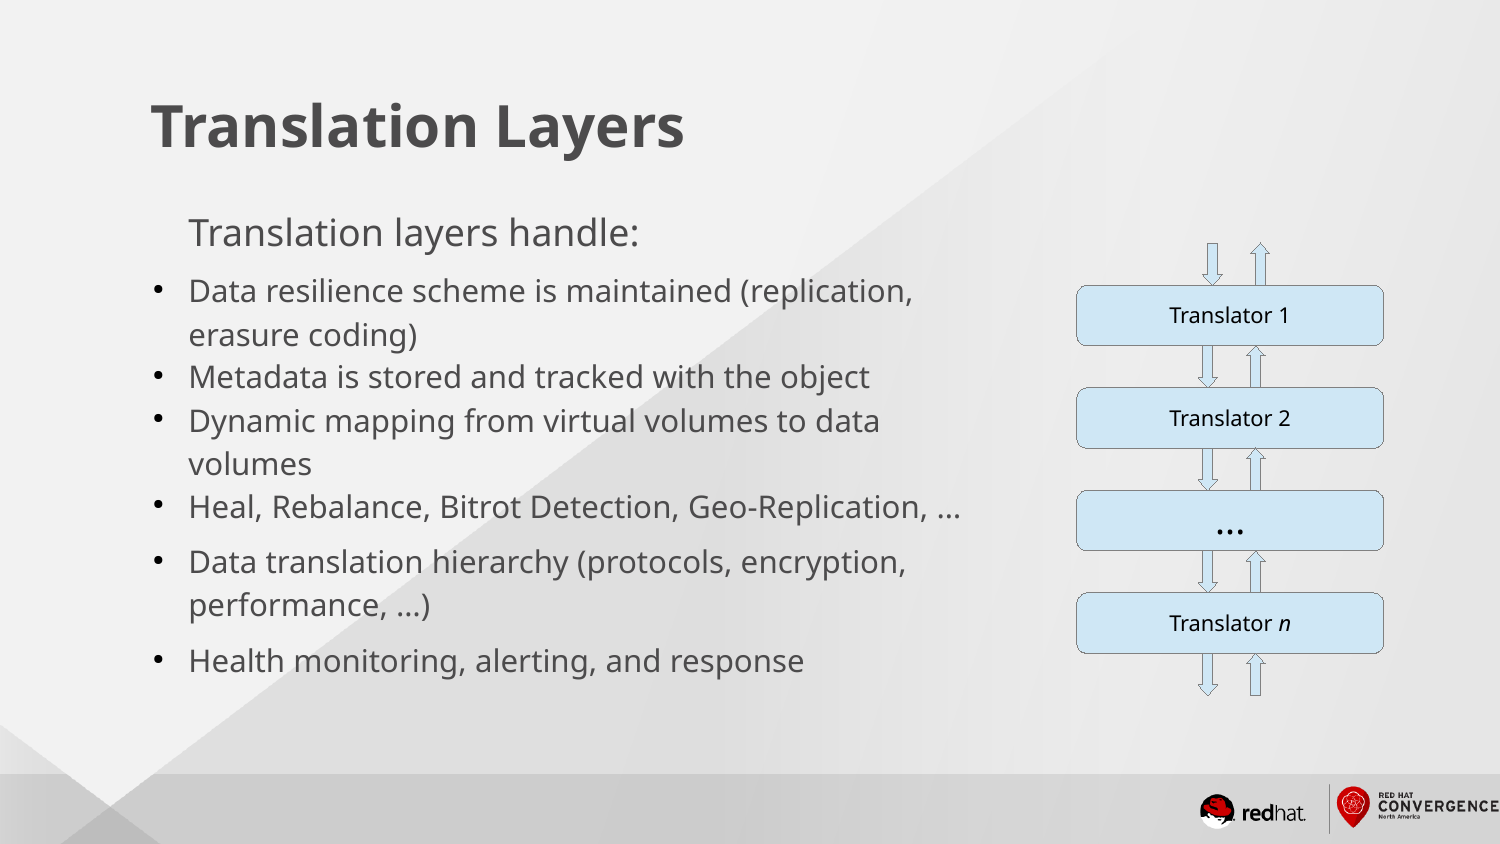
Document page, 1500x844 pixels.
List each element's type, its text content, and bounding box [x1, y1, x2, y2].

text_box [1202, 243, 1223, 286]
text_box Translator 2 [1076, 387, 1384, 449]
text_box Translator n [1076, 592, 1384, 654]
text_box [1198, 653, 1218, 696]
text_box [1246, 550, 1266, 593]
text_box [1246, 345, 1266, 388]
text_box [1198, 345, 1218, 388]
text_box Translation Layers [135, 0, 1473, 175]
picture [0, 0, 1500, 844]
text_box [1246, 447, 1266, 491]
text_box Translation layers handle: Data resilience scheme is maintained (replication, erasure coding) Metadata is stored and tracked with the object Dynamic mapping from virtual volumes to data volumes Heal, Rebalance, Bitrot Detection, Geo-Replication, … Data translation hierarchy (protocols, encryption, performance, …) Health monitoring, alerting, and response [137, 186, 1003, 669]
text_box [1198, 448, 1218, 491]
text_box [1246, 653, 1266, 696]
text_box [1198, 550, 1218, 593]
text_box [1250, 242, 1270, 286]
text_box ... [1076, 490, 1384, 551]
text_box Translator 1 [1076, 285, 1384, 346]
